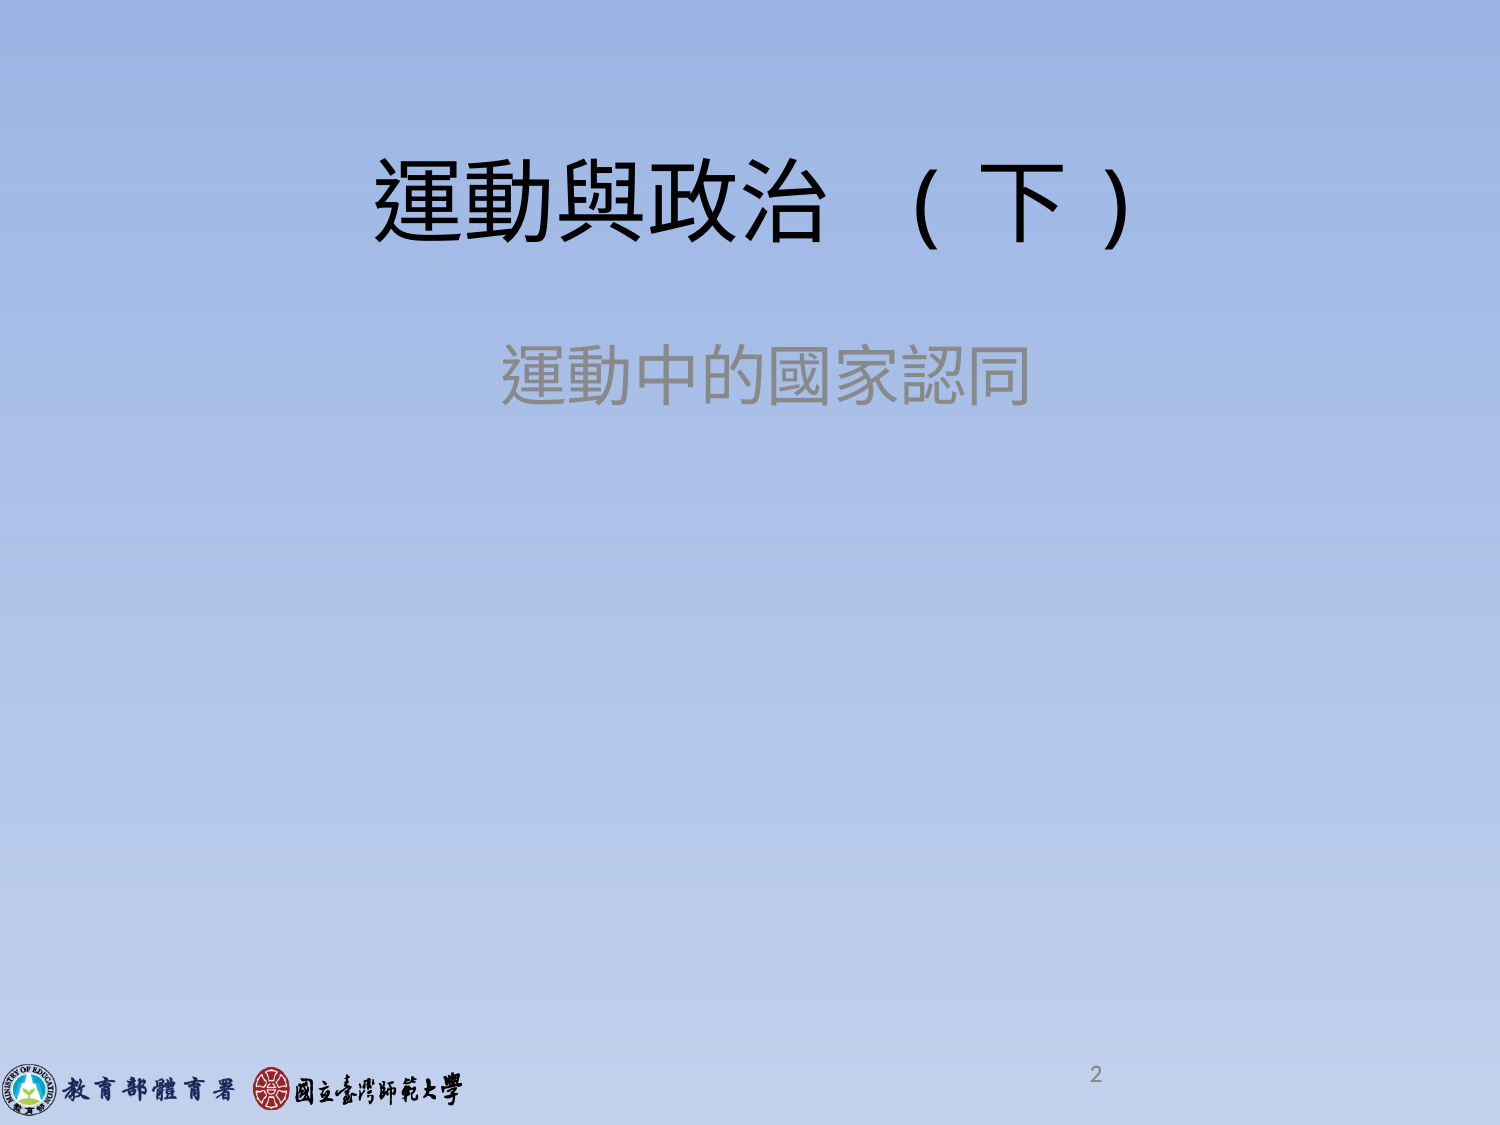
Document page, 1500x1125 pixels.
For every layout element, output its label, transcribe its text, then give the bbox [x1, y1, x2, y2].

picture [253, 1067, 462, 1110]
text_box [1074, 1042, 1426, 1103]
picture [0, 1051, 243, 1125]
title 運動與政治 (下) [121, 78, 1397, 320]
subtitle 運動中的國家認同 [242, 326, 1293, 433]
